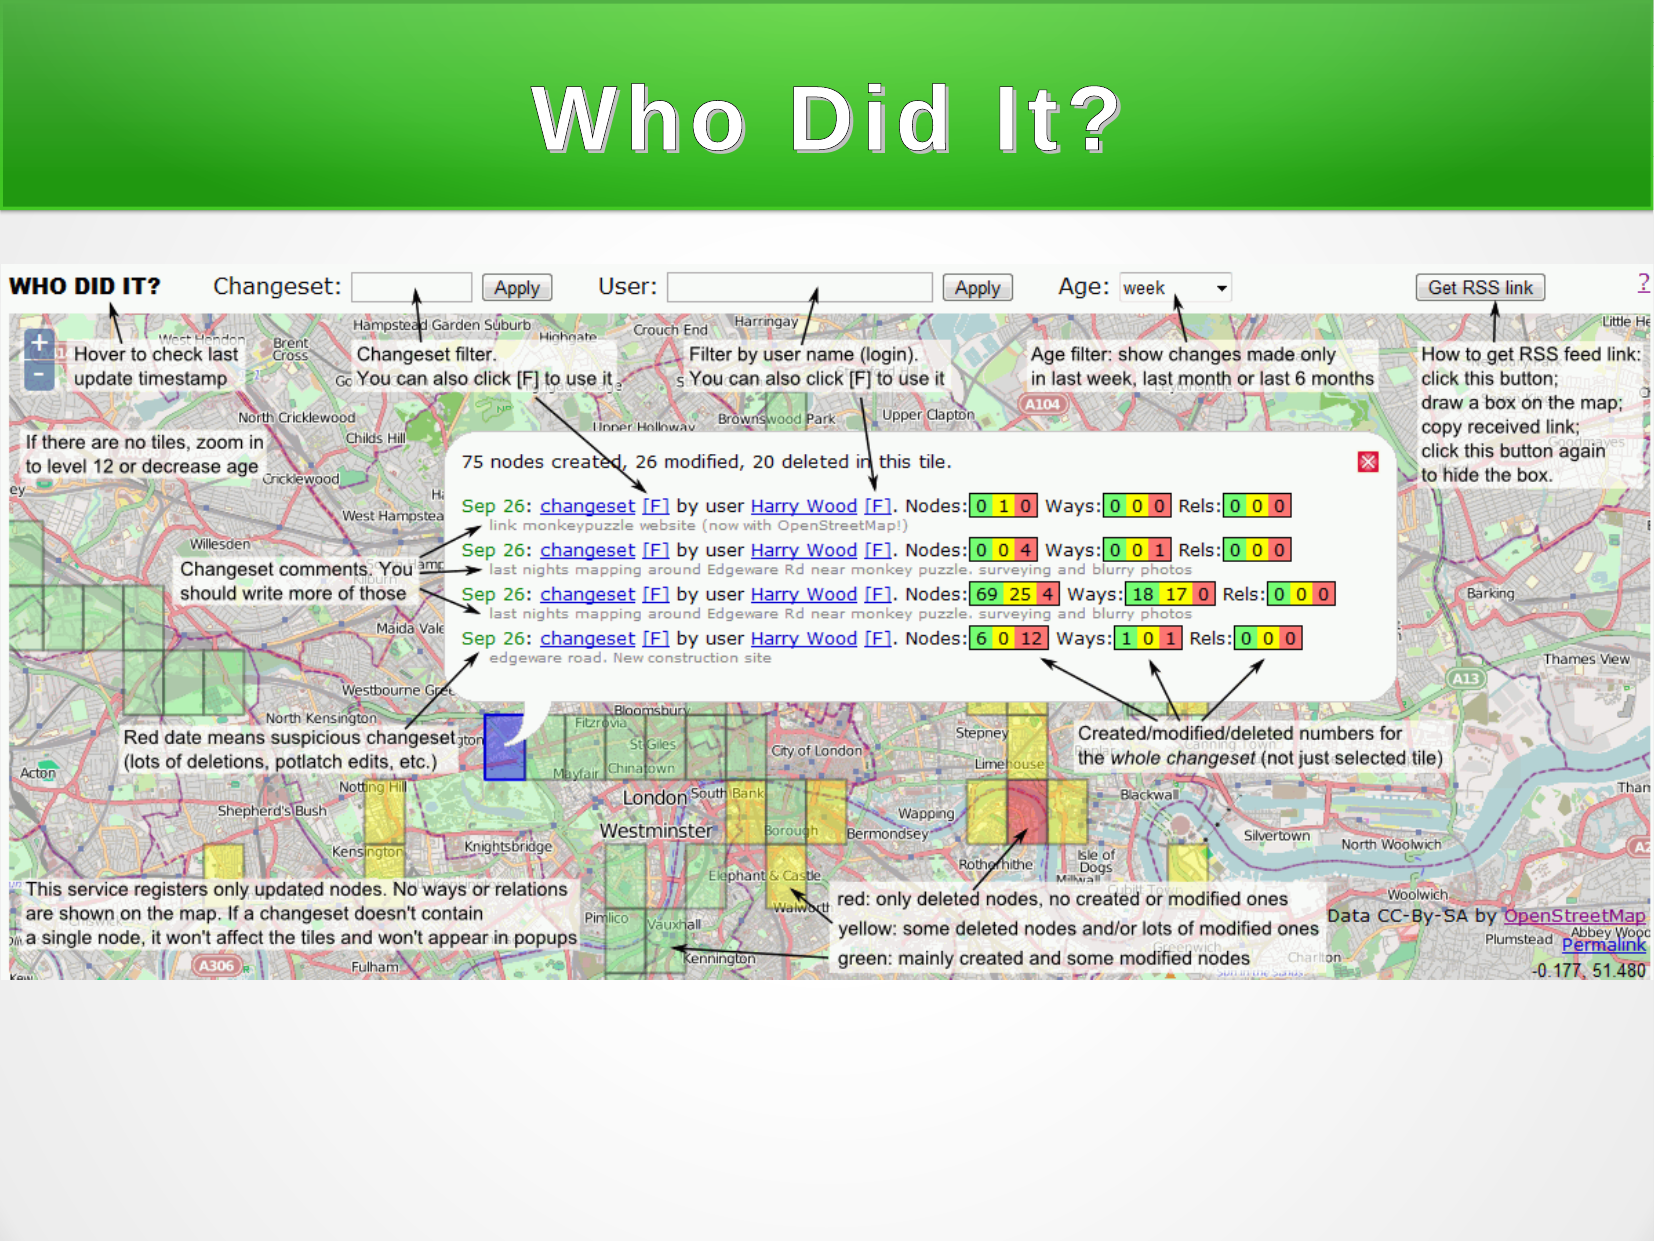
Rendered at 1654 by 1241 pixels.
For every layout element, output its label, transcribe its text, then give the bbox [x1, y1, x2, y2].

picture [1, 264, 1654, 980]
title Who Did It? [82, 47, 1571, 189]
